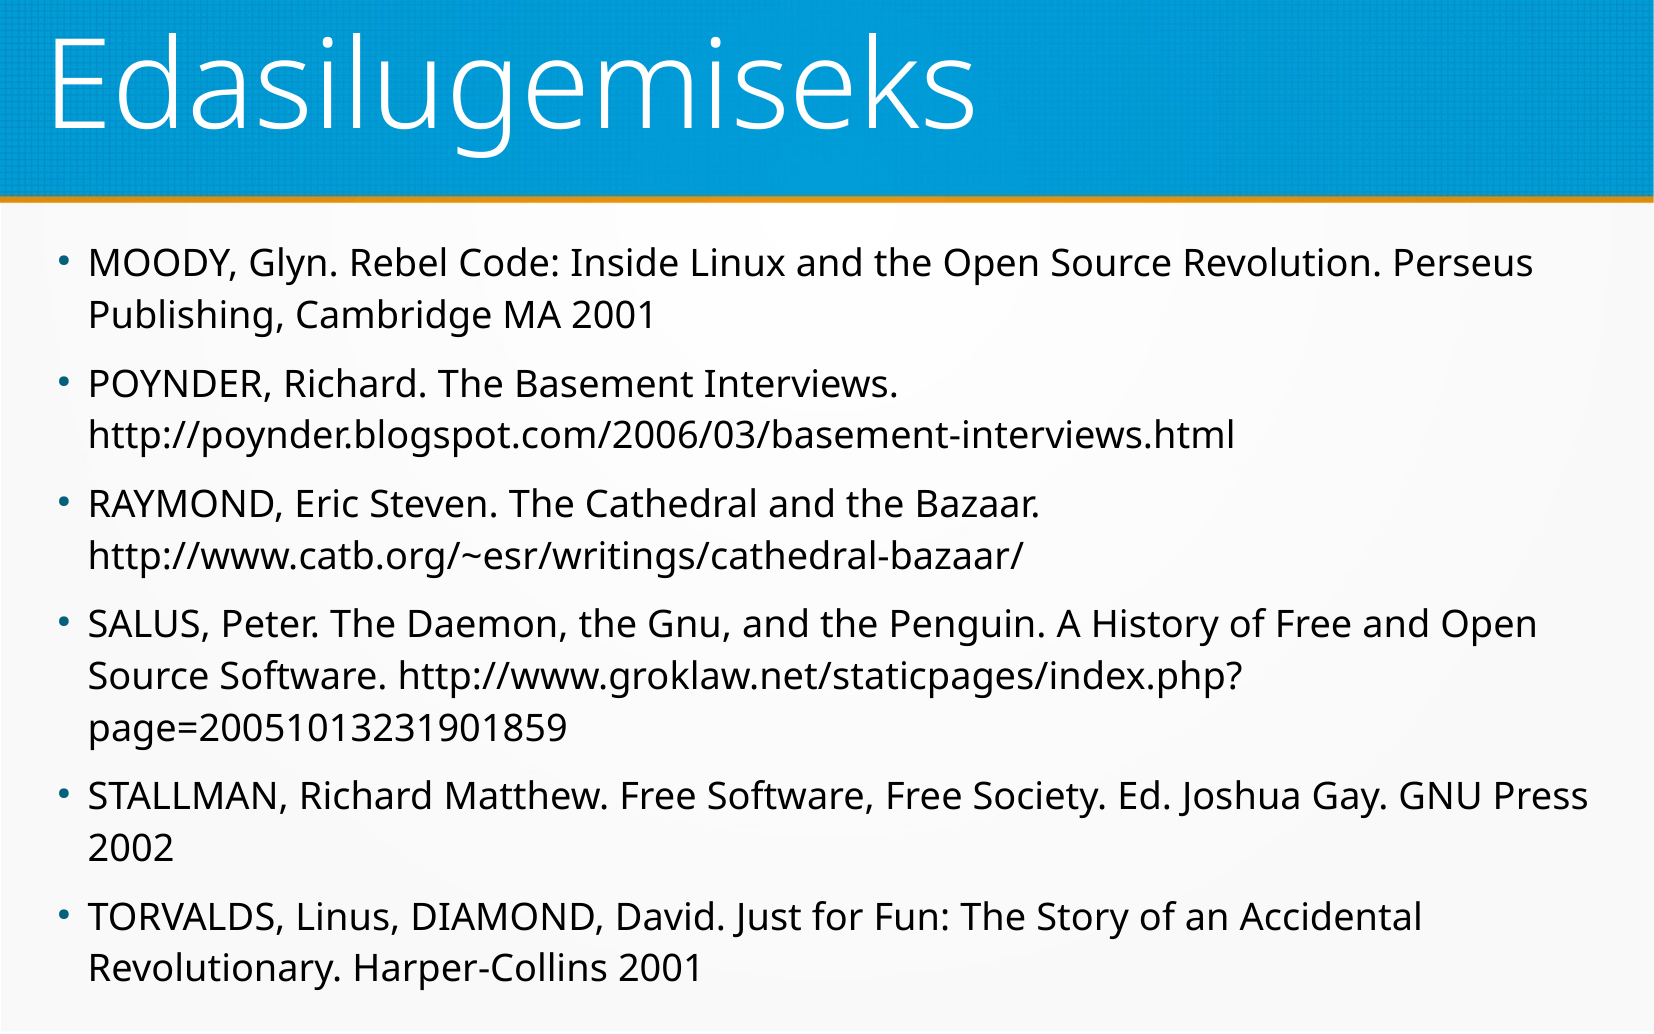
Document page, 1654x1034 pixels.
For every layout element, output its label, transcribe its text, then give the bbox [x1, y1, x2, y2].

list MOODY, Glyn. Rebel Code: Inside Linux and the Open Source Revolution. Perseus Publishing, Cambridge MA 2001 POYNDER, Richard. The Basement Interviews. http://poynder.blogspot.com/2006/03/basement-interviews.html RAYMOND, Eric Steven. The Cathedral and the Bazaar. http://www.catb.org/~esr/writings/cathedral-bazaar/ SALUS, Peter. The Daemon, the Gnu, and the Penguin. A History of Free and Open Source Software. http://www.groklaw.net/staticpages/index.php?page=20051013231901859 STALLMAN, Richard Matthew. Free Software, Free Society. Ed. Joshua Gay. GNU Press 2002 TORVALDS, Linus, DIAMOND, David. Just for Fun: The Story of an Accidental Revolutionary. Harper-Collins 2001 [47, 236, 1607, 1002]
title Edasilugemiseks [43, 0, 1619, 166]
picture [0, 195, 1654, 1034]
